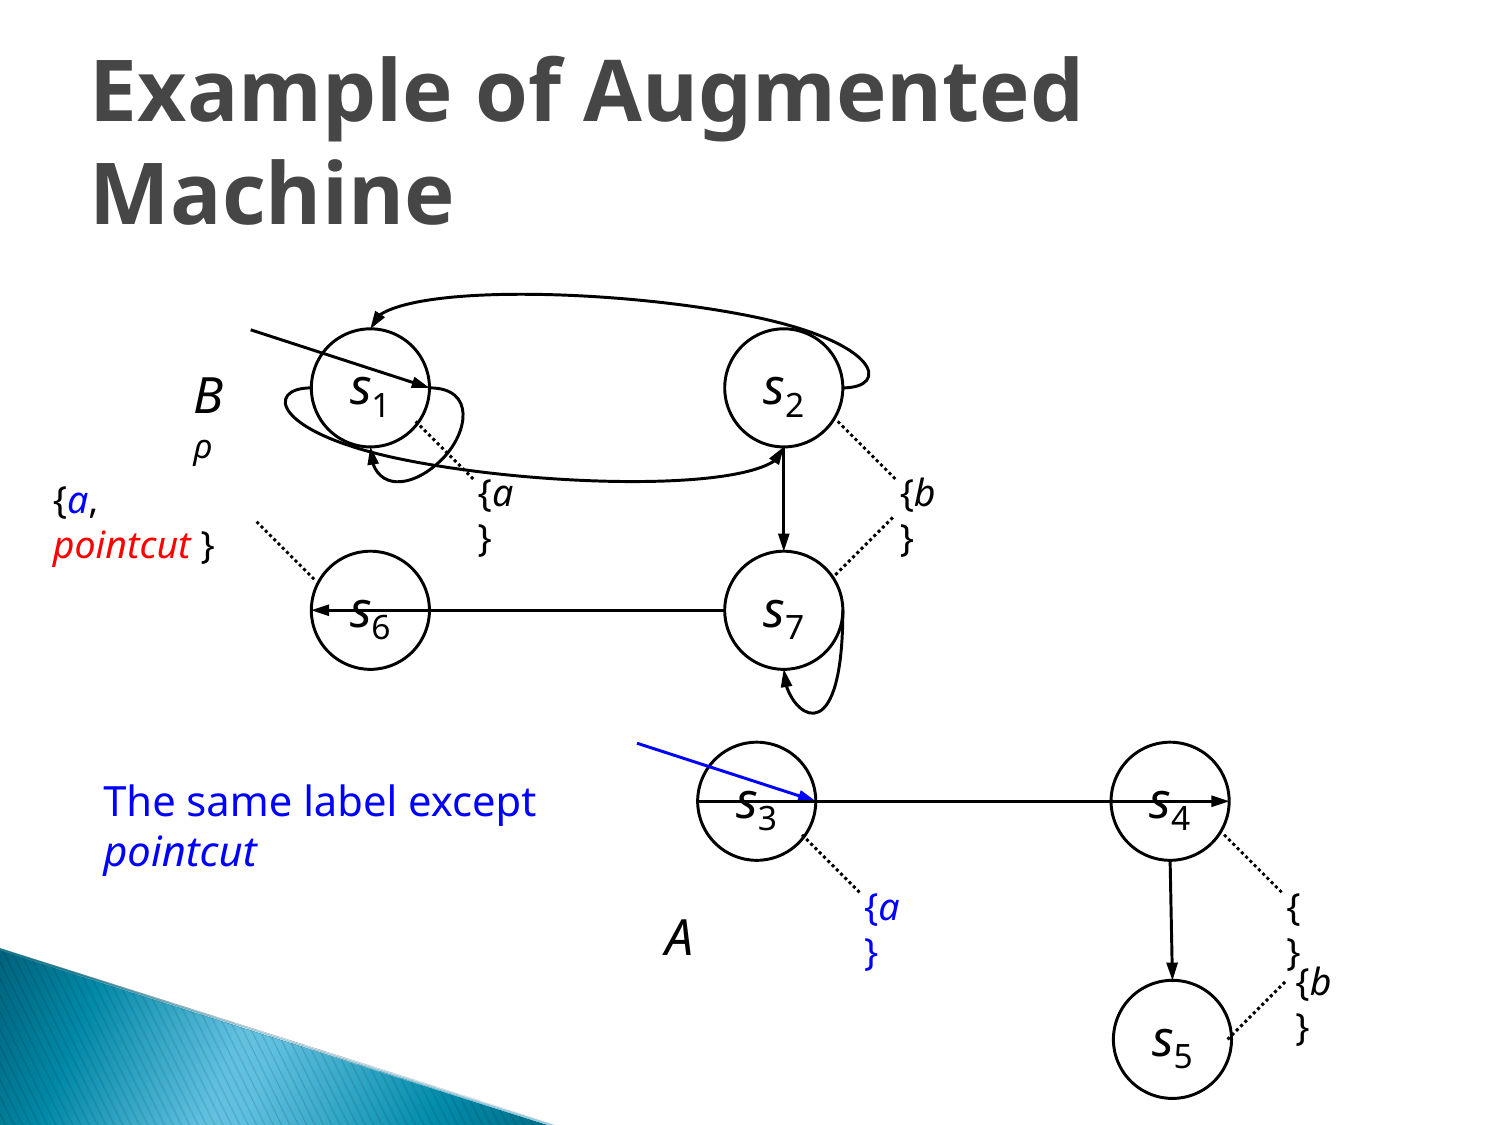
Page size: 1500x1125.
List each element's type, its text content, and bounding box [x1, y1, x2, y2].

text_box {a } [849, 875, 936, 936]
text_box {} [1271, 875, 1327, 936]
text_box {a } [462, 461, 549, 522]
text_box s1 [311, 355, 430, 447]
text_box s3 [710, 742, 816, 800]
text_box s4 [1111, 802, 1230, 861]
text_box A [649, 896, 708, 975]
text_box s7 [724, 551, 843, 670]
text_box s3 [697, 768, 797, 800]
text_box s3 [697, 801, 816, 861]
text_box s2 [724, 328, 843, 447]
text_box s6 [311, 611, 430, 670]
title Example of Augmented Machine [75, 20, 1426, 257]
text_box B ρ [177, 354, 268, 433]
text_box {b } [885, 461, 971, 522]
text_box s4 [1111, 742, 1230, 801]
text_box s6 [311, 551, 430, 610]
text_box The same label except pointcut [88, 767, 573, 883]
text_box s1 [324, 328, 430, 386]
text_box s5 [1113, 980, 1232, 1099]
text_box {b } [1280, 950, 1367, 1010]
text_box {a, pointcut } [38, 468, 277, 529]
